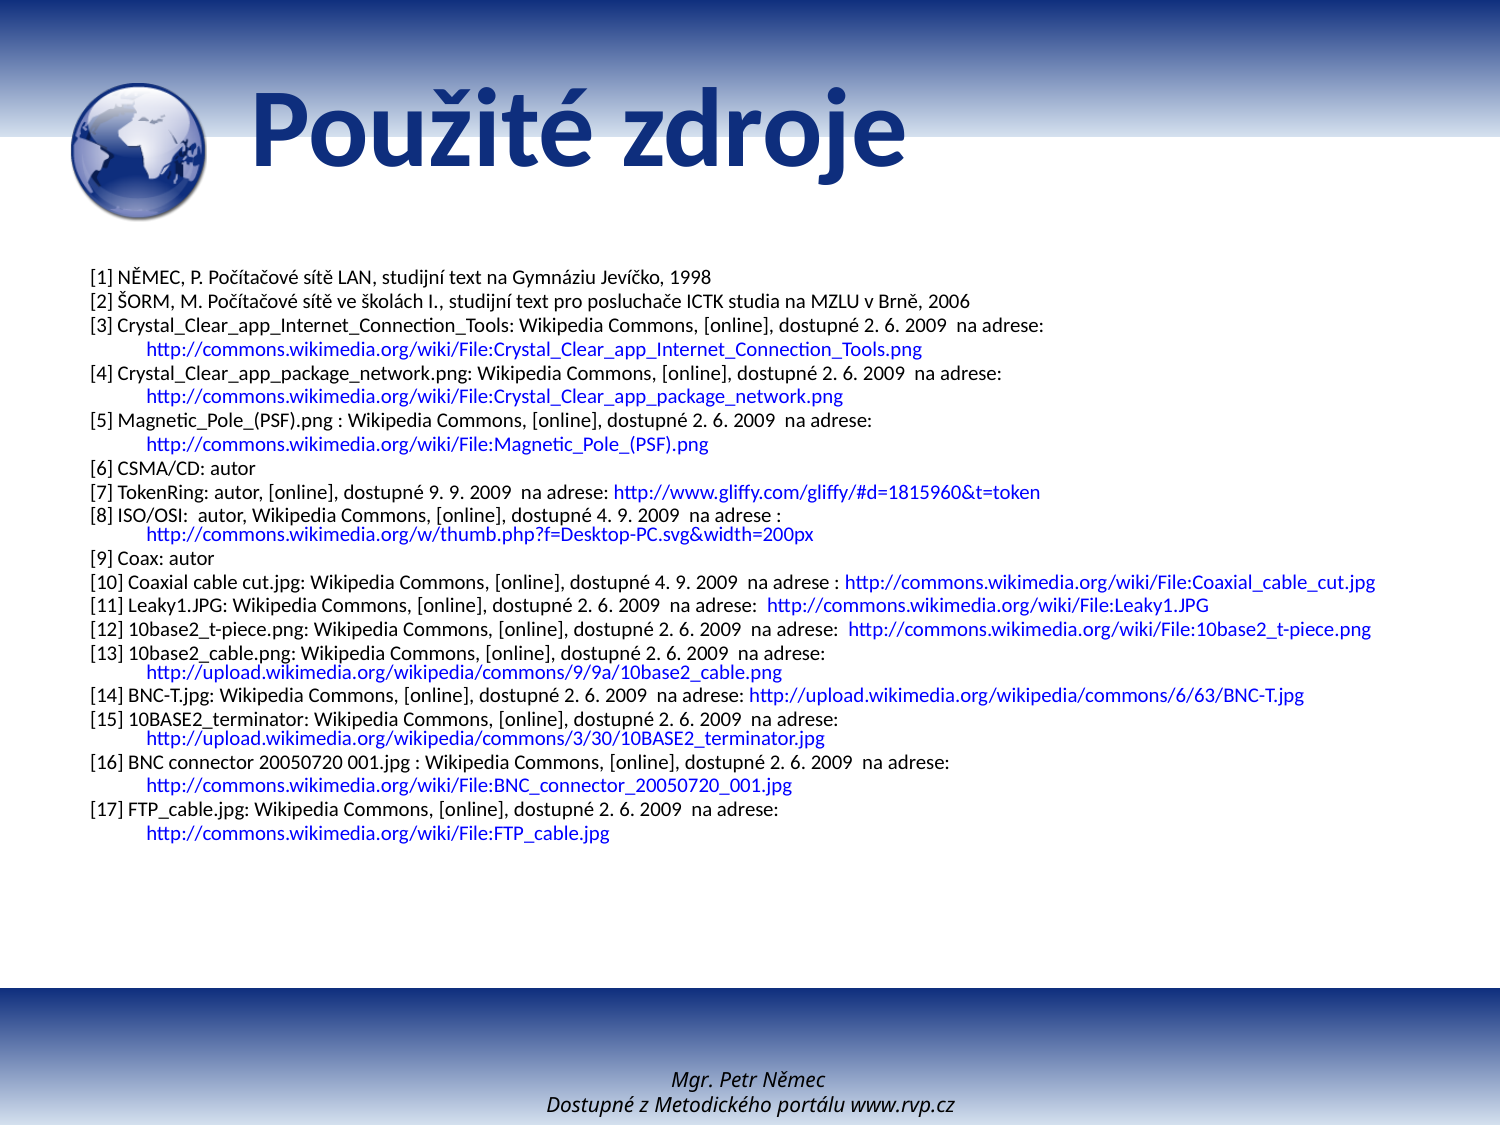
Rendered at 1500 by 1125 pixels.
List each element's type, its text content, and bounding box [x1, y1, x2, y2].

list [1] NĚMEC, P. Počítačové sítě LAN, studijní text na Gymnáziu Jevíčko, 1998 [2] ŠORM, M. Počítačové sítě ve školách I., studijní text pro posluchače ICTK studia na MZLU v Brně, 2006 [3] Crystal_Clear_app_Internet_Connection_Tools: Wikipedia Commons, [online], dostupné 2. 6. 2009 na adrese: http://commons.wikimedia.org/wiki/File:Crystal_Clear_app_Internet_Connection_Tools.png [4] Crystal_Clear_app_package_network.png: Wikipedia Commons, [online], dostupné 2. 6. 2009 na adrese: http://commons.wikimedia.org/wiki/File:Crystal_Clear_app_package_network.png [5] Magnetic_Pole_(PSF).png : Wikipedia Commons, [online], dostupné 2. 6. 2009 na adrese: http://commons.wikimedia.org/wiki/File:Magnetic_Pole_(PSF).png [6] CSMA/CD: autor [7] TokenRing: autor, [online], dostupné 9. 9. 2009 na adrese: http://www.gliffy.com/gliffy/#d=1815960&t=token [8] ISO/OSI: autor, Wikipedia Commons, [online], dostupné 4. 9. 2009 na adrese : http://commons.wikimedia.org/w/thumb.php?f=Desktop-PC.svg&width=200px [9] Coax: autor [10] Coaxial cable cut.jpg: Wikipedia Commons, [online], dostupné 4. 9. 2009 na adrese : http://commons.wikimedia.org/wiki/File:Coaxial_cable_cut.jpg [11] Leaky1.JPG: Wikipedia Commons, [online], dostupné 2. 6. 2009 na adrese: http://commons.wikimedia.org/wiki/File:Leaky1.JPG [12] 10base2_t-piece.png: Wikipedia Commons, [online], dostupné 2. 6. 2009 na adrese: http://commons.wikimedia.org/wiki/File:10base2_t-piece.png [13] 10base2_cable.png: Wikipedia Commons, [online], dostupné 2. 6. 2009 na adrese: http://upload.wikimedia.org/wikipedia/commons/9/9a/10base2_cable.png [14] BNC-T.jpg: Wikipedia Commons, [online], dostupné 2. 6. 2009 na adrese: http://upload.wikimedia.org/wikipedia/commons/6/63/BNC-T.jpg [15] 10BASE2_terminator: Wikipedia Commons, [online], dostupné 2. 6. 2009 na adrese: http://upload.wikimedia.org/wikipedia/commons/3/30/10BASE2_terminator.jpg [16] BNC connector 20050720 001.jpg : Wikipedia Commons, [online], dostupné 2. 6. 2009 na adrese: http://commons.wikimedia.org/wiki/File:BNC_connector_20050720_001.jpg [17] FTP_cable.jpg: Wikipedia Commons, [online], dostupné 2. 6. 2009 na adrese: http://commons.wikimedia.org/wiki/File:FTP_cable.jpg [75, 262, 1426, 1006]
picture [69, 83, 207, 222]
title Použité zdroje [235, 45, 1426, 233]
